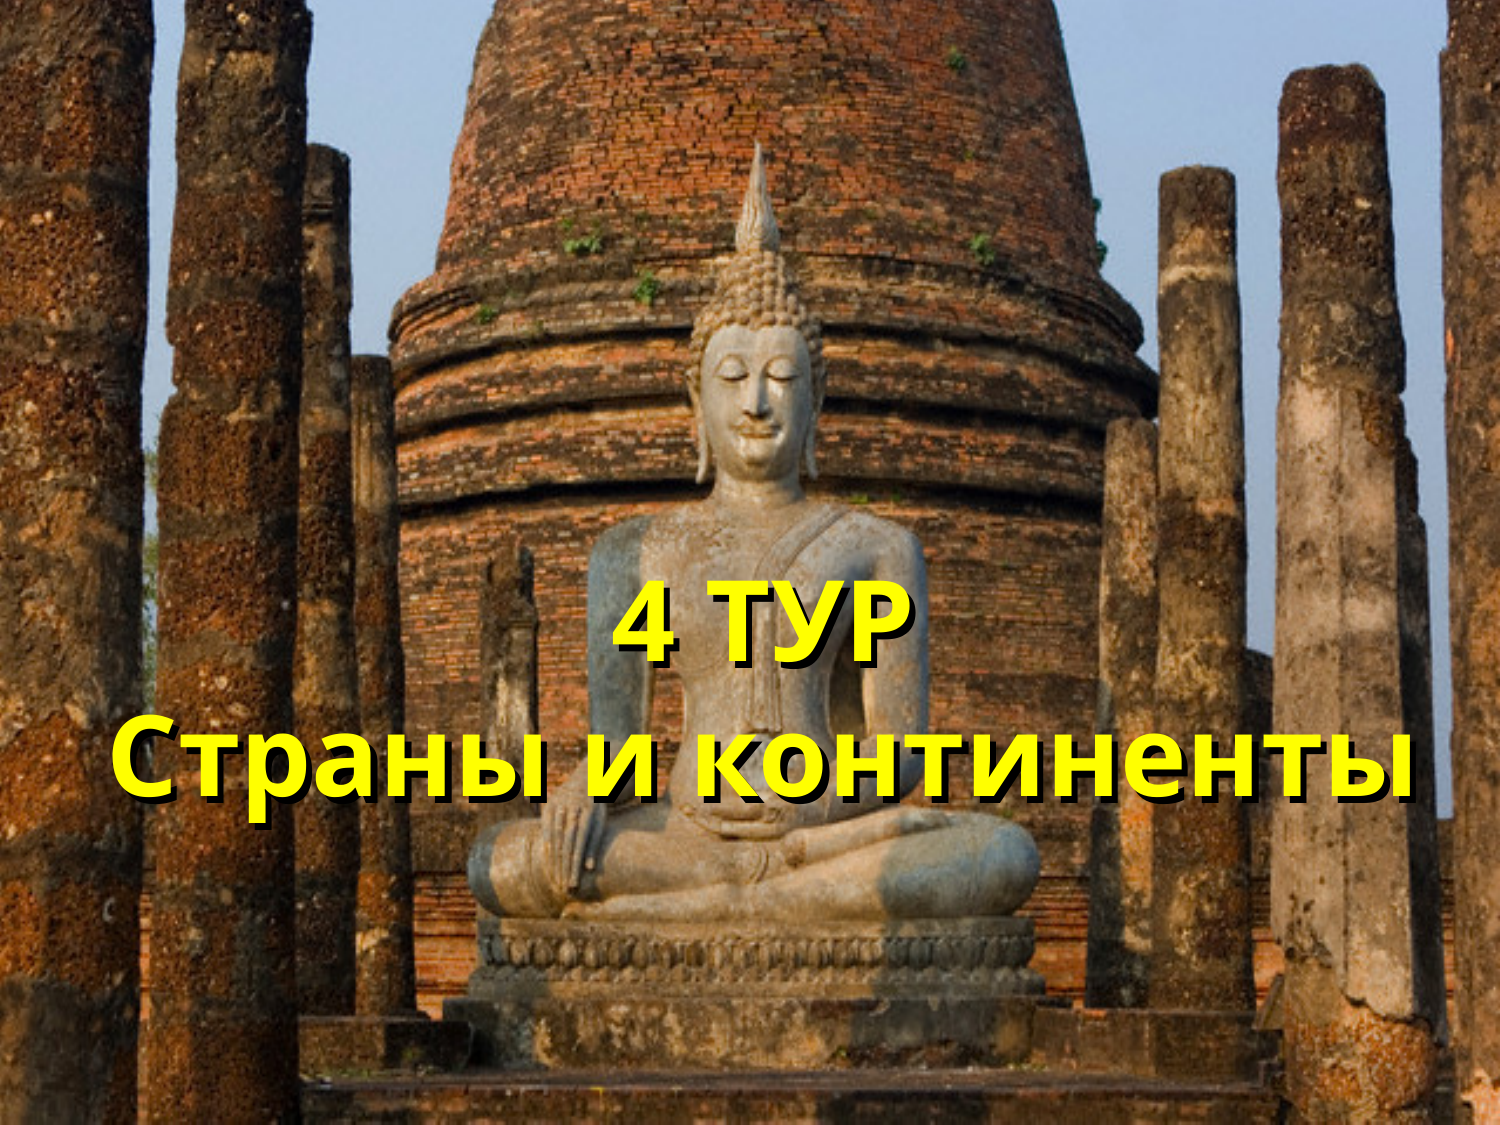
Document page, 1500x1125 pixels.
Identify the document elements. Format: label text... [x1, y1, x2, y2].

picture [0, 0, 1500, 1125]
title 4 ТУР Страны и континенты [88, 541, 1439, 827]
